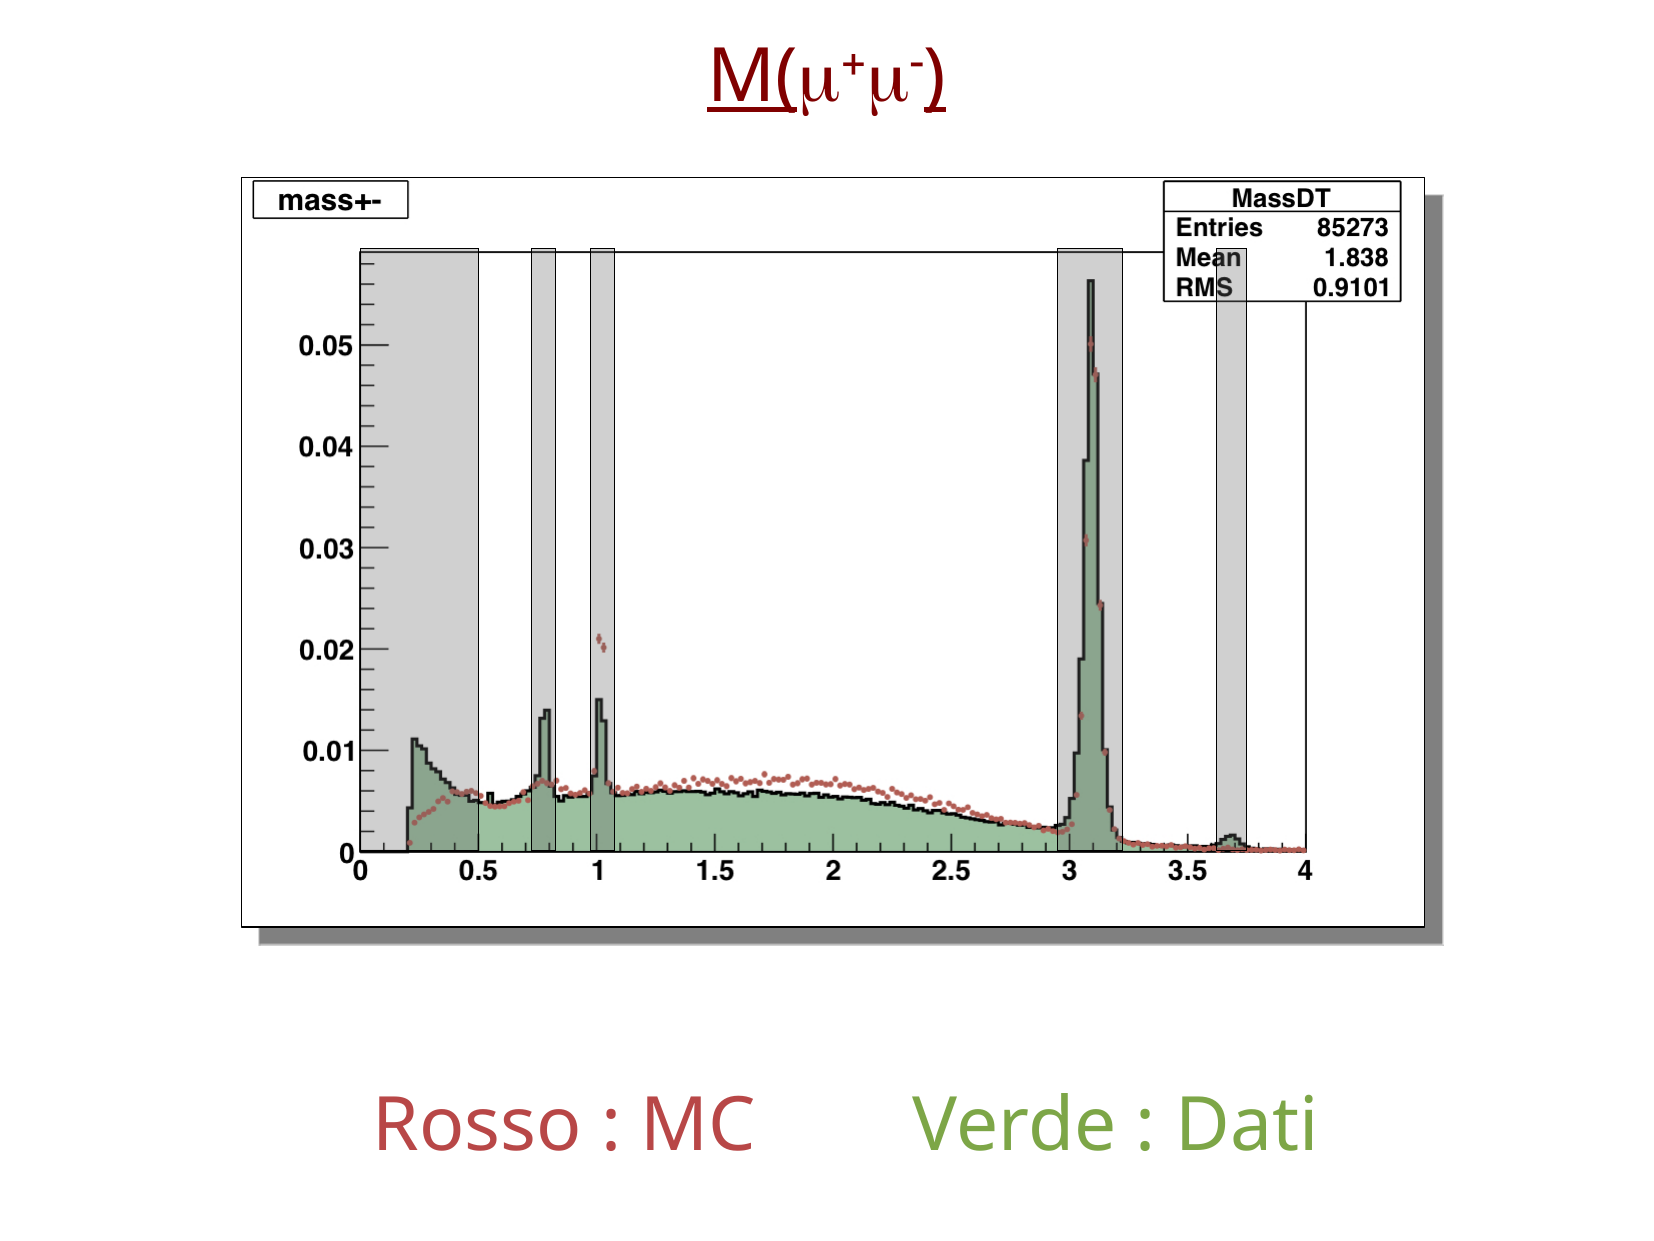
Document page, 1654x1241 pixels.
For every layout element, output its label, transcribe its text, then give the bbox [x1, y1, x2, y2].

picture [242, 178, 1425, 927]
text_box [1216, 248, 1247, 851]
title M(m+m-) [129, 11, 1524, 133]
text_box Rosso : MC Verde : Dati [357, 1062, 1296, 1194]
text_box [1057, 248, 1123, 851]
text_box [590, 248, 615, 851]
text_box [360, 248, 479, 851]
text_box [531, 248, 556, 851]
